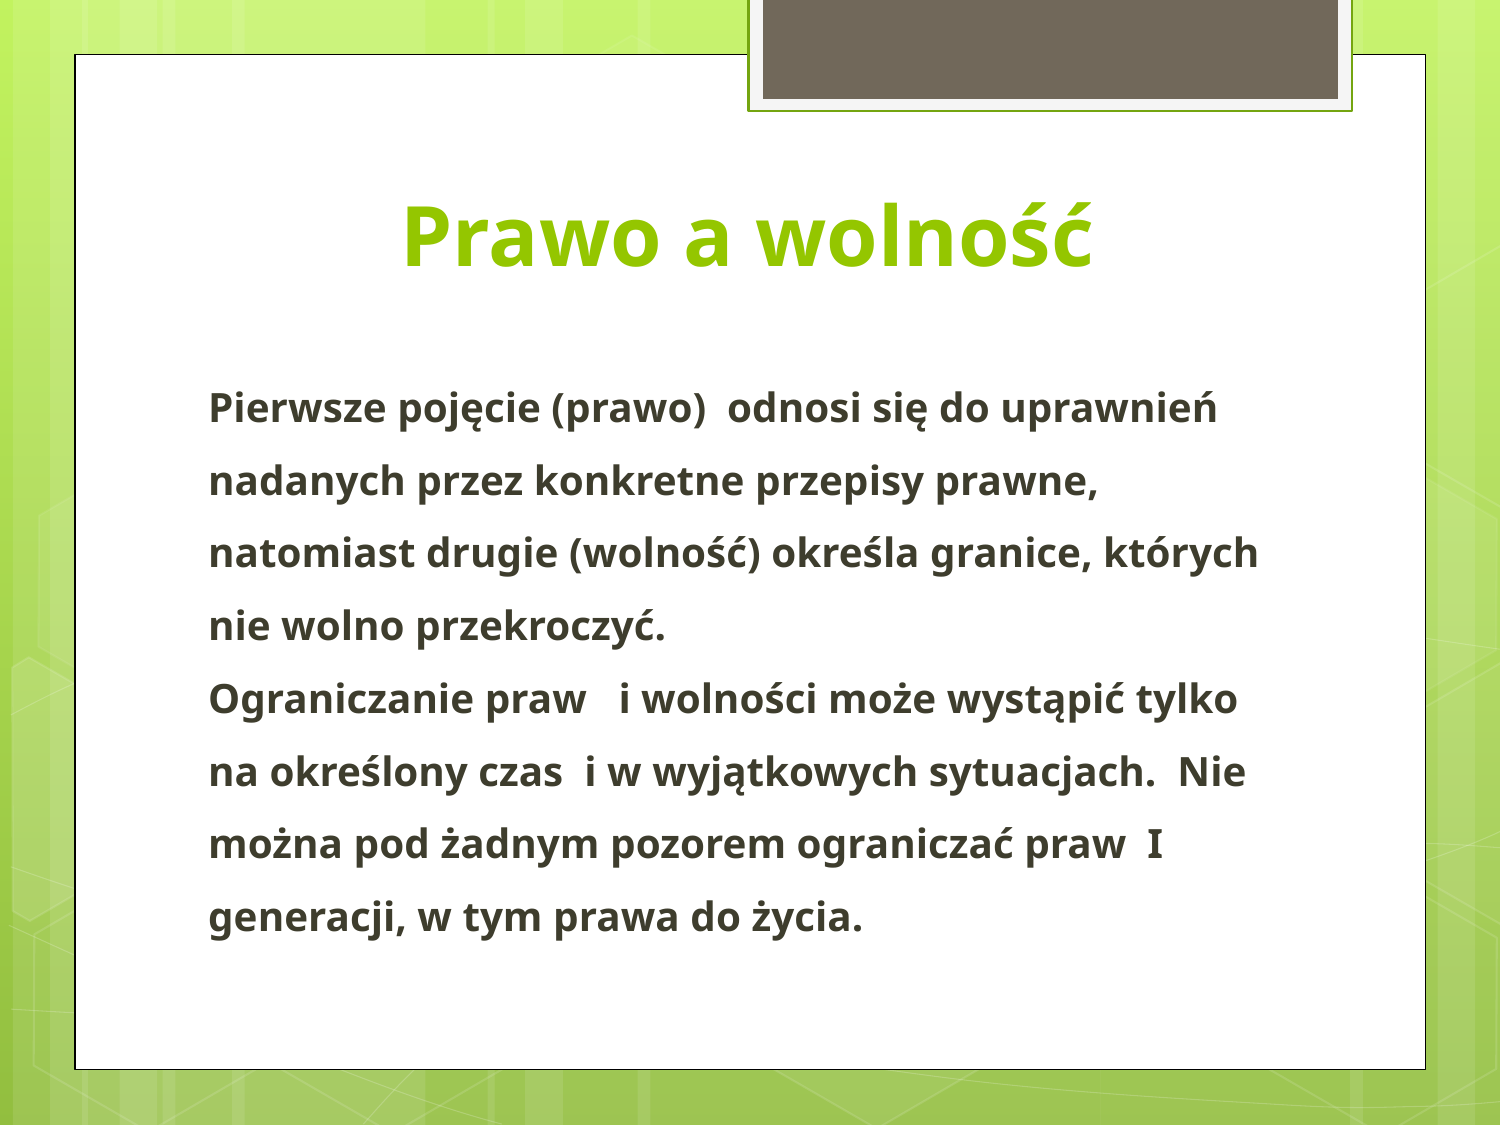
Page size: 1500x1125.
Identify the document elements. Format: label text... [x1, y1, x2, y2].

title Prawo a wolność [171, 125, 1324, 291]
list Pierwsze pojęcie (prawo) odnosi się do uprawnień nadanych przez konkretne przepisy prawne, natomiast drugie (wolność) określa granice, których nie wolno przekroczyć. Ograniczanie praw i wolności może wystąpić tylko na określony czas i w wyjątkowych sytuacjach. Nie można pod żadnym pozorem ograniczać praw I generacji, w tym prawa do życia. [171, 349, 1283, 957]
